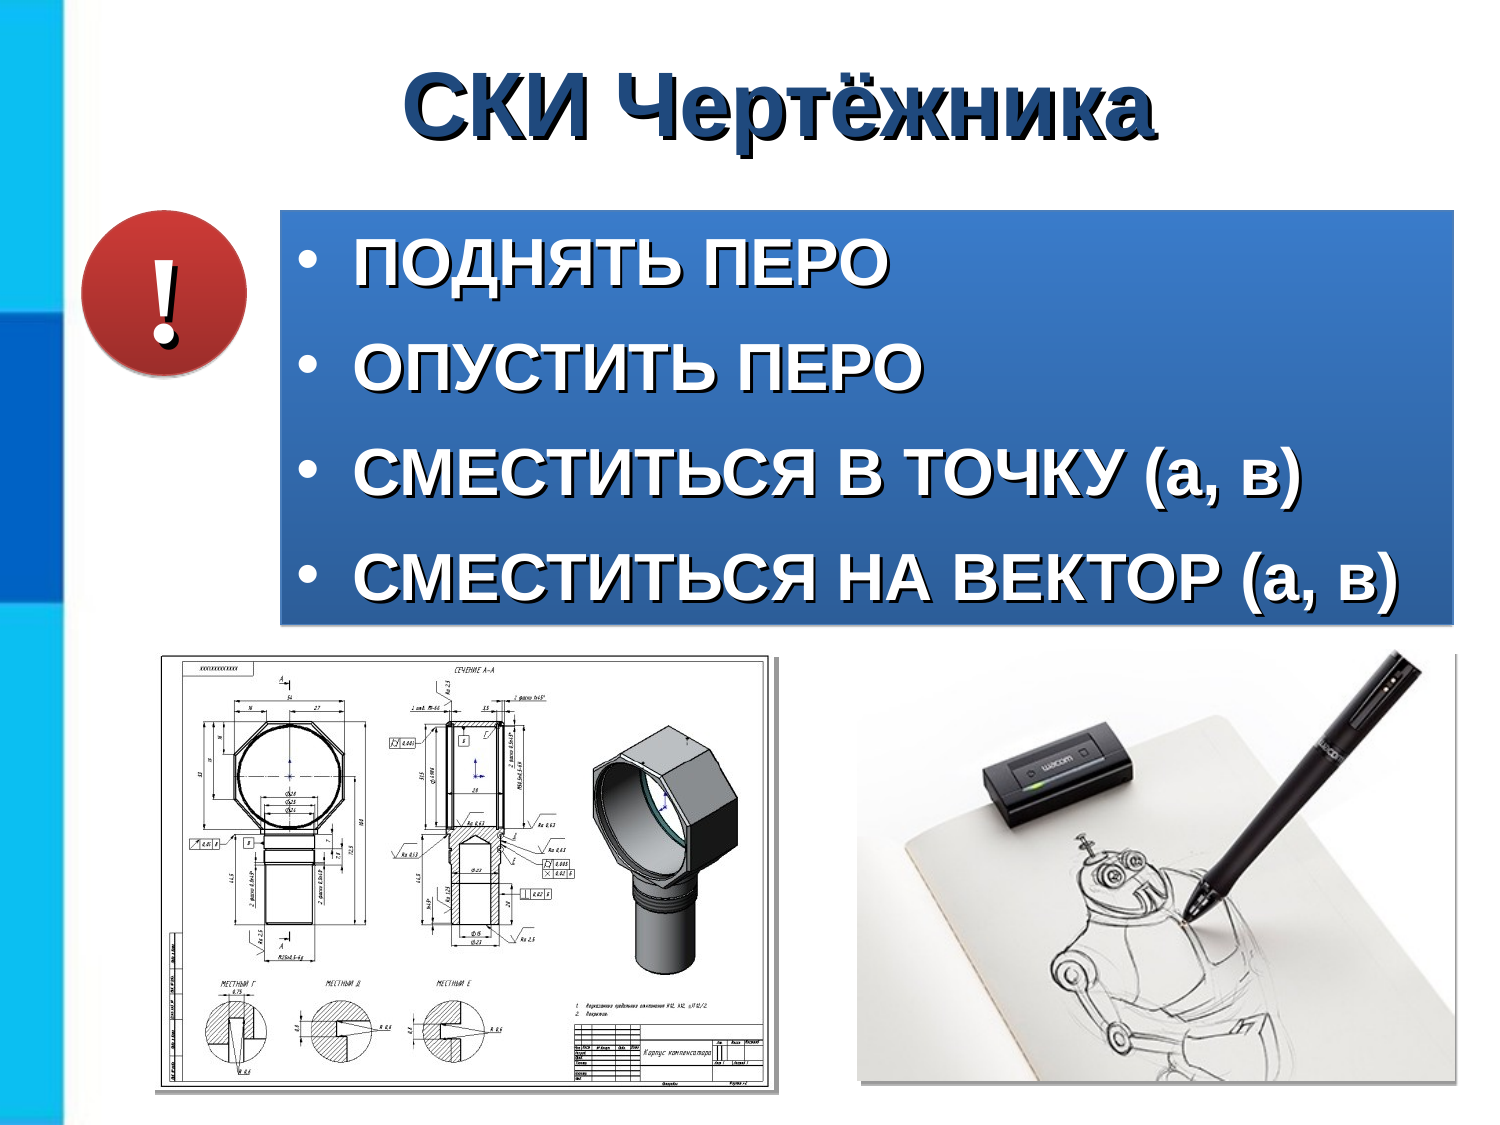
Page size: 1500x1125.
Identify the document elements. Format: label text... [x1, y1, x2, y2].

list ПОДНЯТЬ ПЕРО ОПУСТИТЬ ПЕРО СМЕСТИТЬСЯ В ТОЧКУ (а, в) СМЕСТИТЬСЯ НА ВЕКТОР (а, в) [281, 210, 1454, 625]
title СКИ Чертёжника [163, 11, 1418, 188]
text_box ! [82, 210, 247, 376]
picture [0, 0, 1500, 1125]
